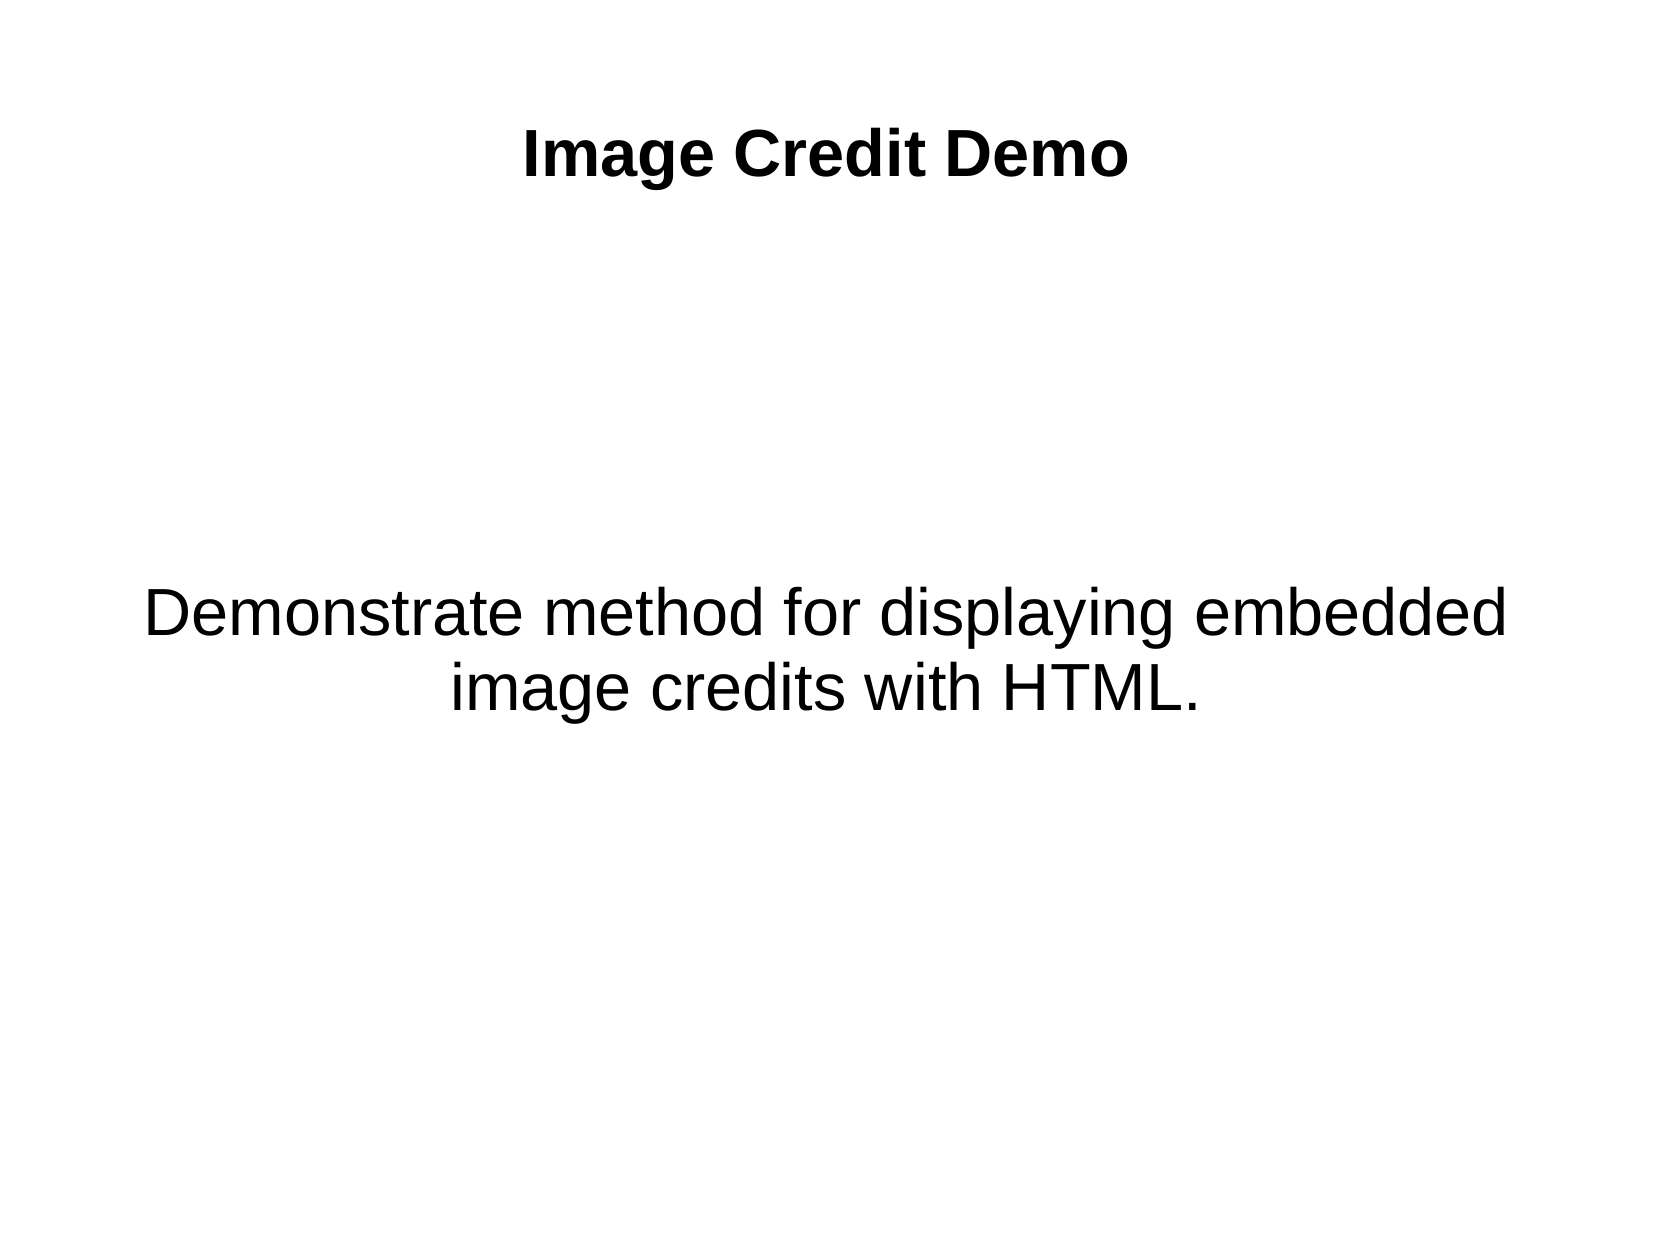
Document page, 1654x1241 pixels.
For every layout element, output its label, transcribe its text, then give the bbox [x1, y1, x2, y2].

subtitle Demonstrate method for displaying embedded image credits with HTML. [82, 290, 1571, 1010]
title Image Credit Demo [82, 49, 1571, 257]
